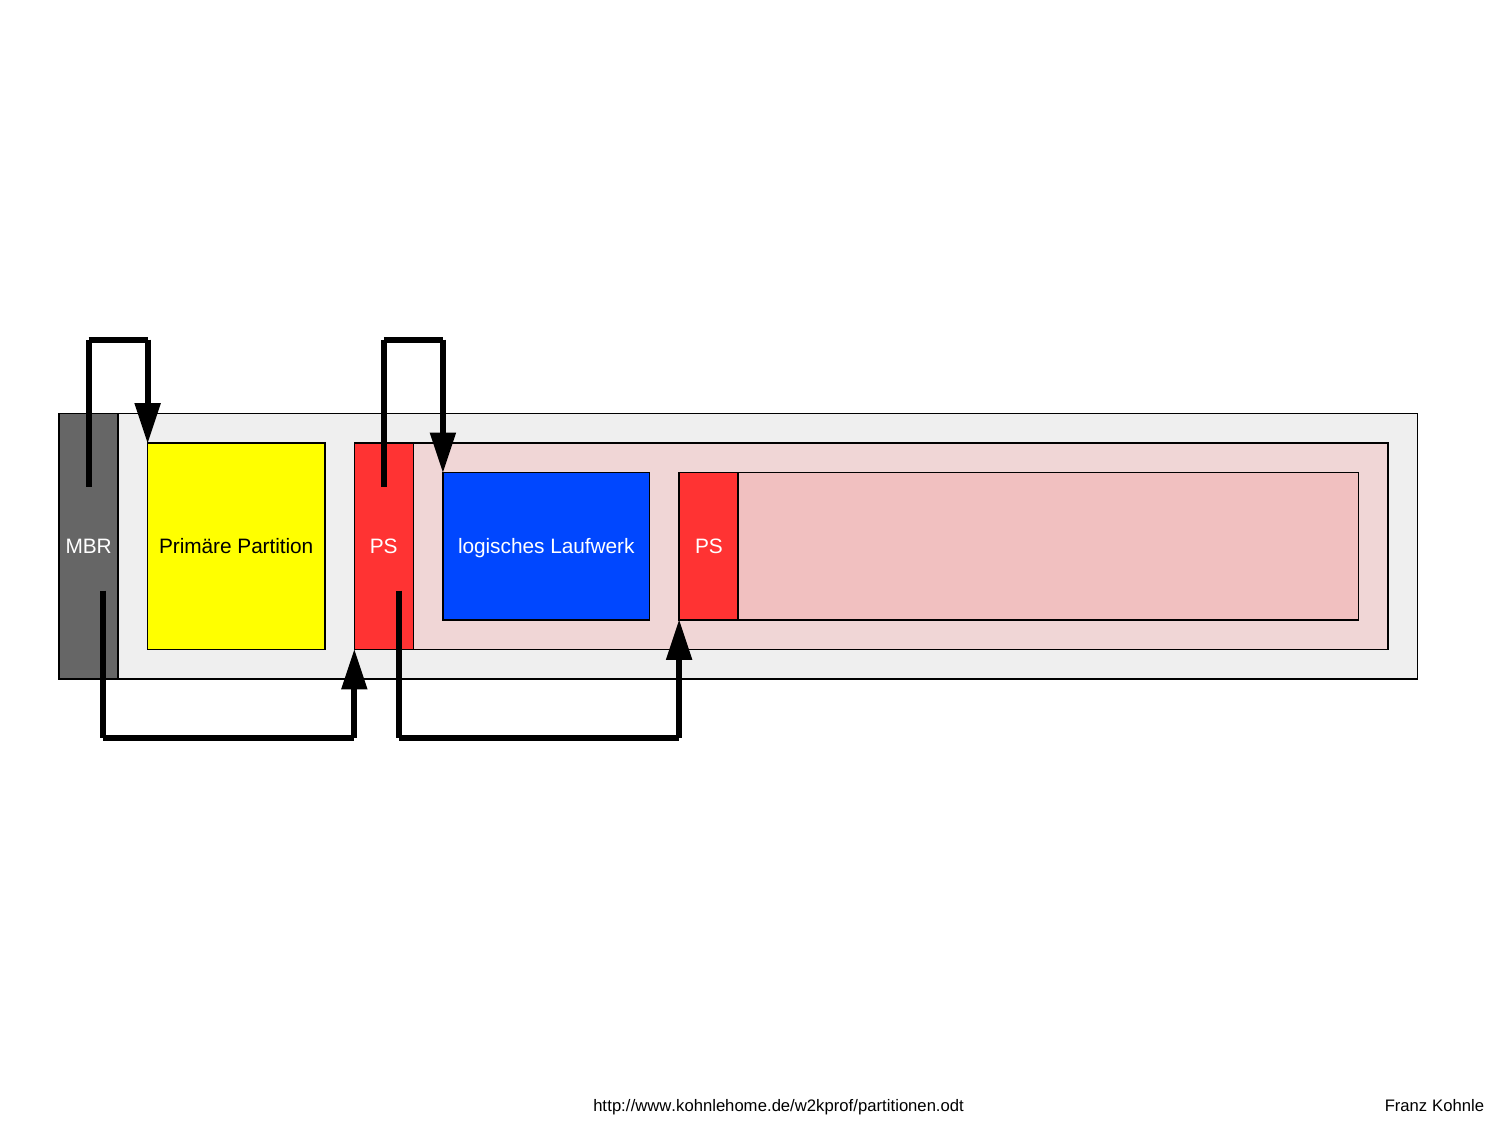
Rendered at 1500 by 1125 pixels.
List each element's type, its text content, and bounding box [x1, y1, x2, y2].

text_box PS [354, 442, 414, 650]
text_box [387, 413, 1418, 680]
text_box MBR [59, 413, 119, 680]
text_box Franz Kohnle [1370, 1088, 1500, 1123]
text_box PS [679, 472, 738, 621]
text_box logisches Laufwerk [442, 472, 650, 621]
text_box Primäre Partition [147, 442, 325, 650]
text_box http://www.kohnlehome.de/w2kprof/partitionen.odt [578, 1088, 980, 1123]
text_box [119, 413, 381, 680]
text_box [355, 650, 396, 680]
